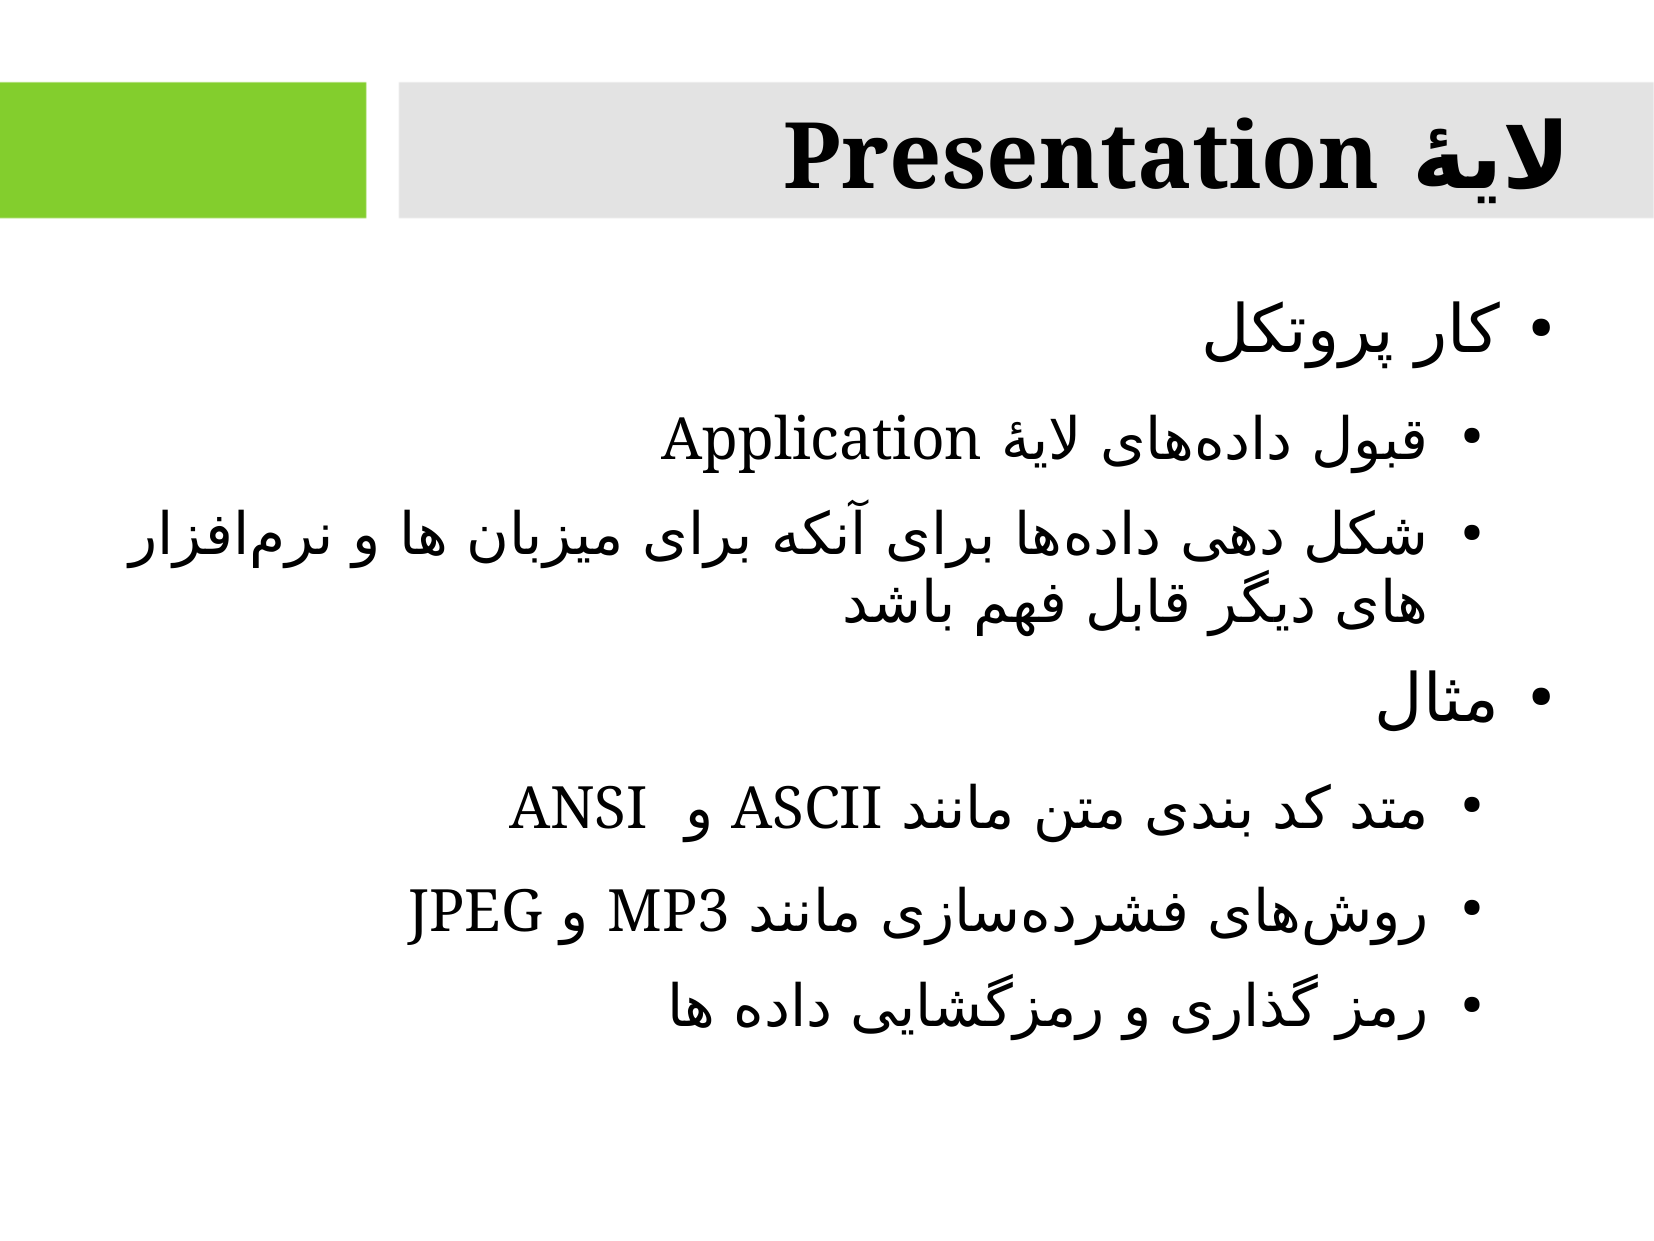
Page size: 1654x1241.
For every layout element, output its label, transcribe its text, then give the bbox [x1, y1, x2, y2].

title لایهٔ Presentation [82, 49, 1571, 257]
list کار پروتکل قبول داده‌های لایه‌ٔ Application شکل دهی داده‌ها برای آنکه برای میزبان ها و نرم‌افزار های دیگر قابل فهم باشد مثال متد کد بندی متن مانند ASCII و ANSI روش‌های فشرده‌سازی مانند MP3 و JPEG رمز گذاری و رمزگشایی داده ها [82, 290, 1571, 1109]
picture [0, 0, 1654, 1241]
